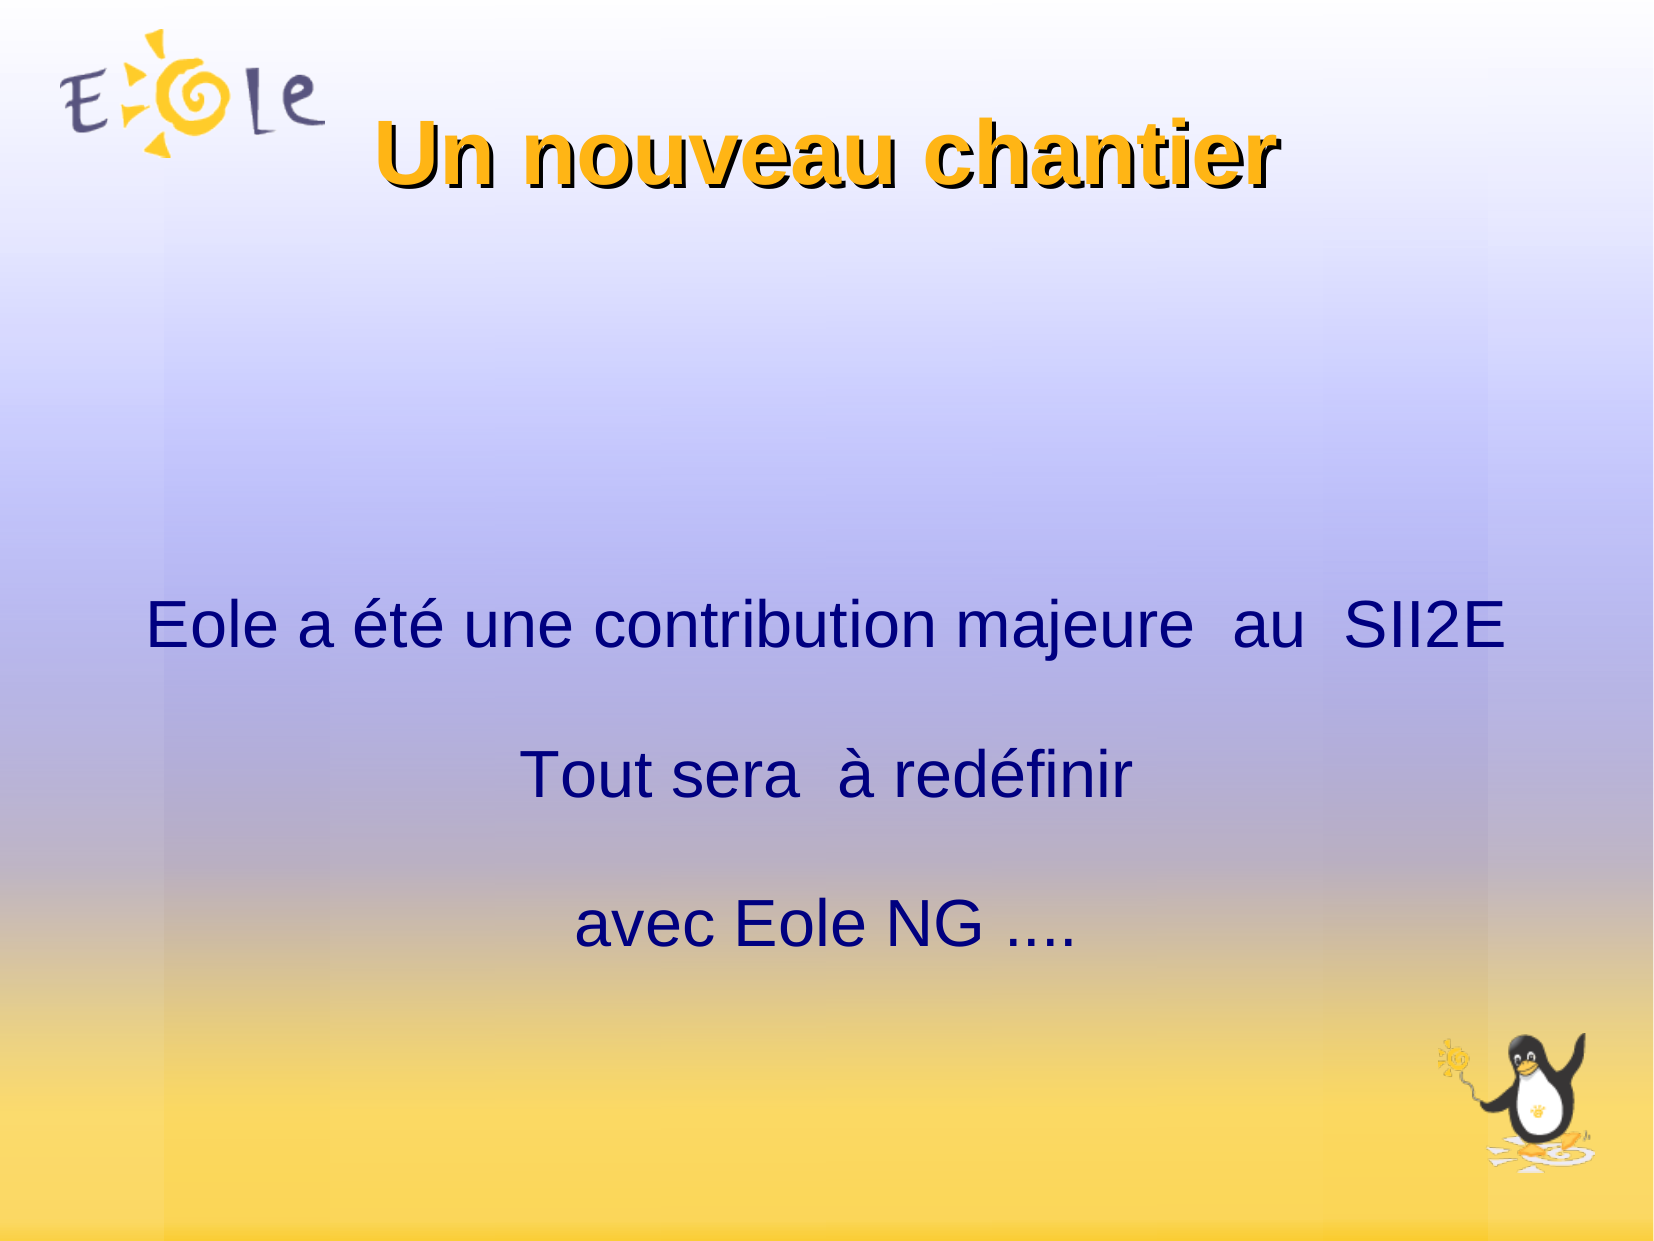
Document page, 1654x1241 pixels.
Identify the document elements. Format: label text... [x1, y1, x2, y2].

picture [0, 0, 1654, 1241]
title Un nouveau chantier [82, 49, 1571, 257]
subtitle Eole a été une contribution majeure au SII2E Tout sera à redéfinir avec Eole NG .... [82, 290, 1571, 1109]
